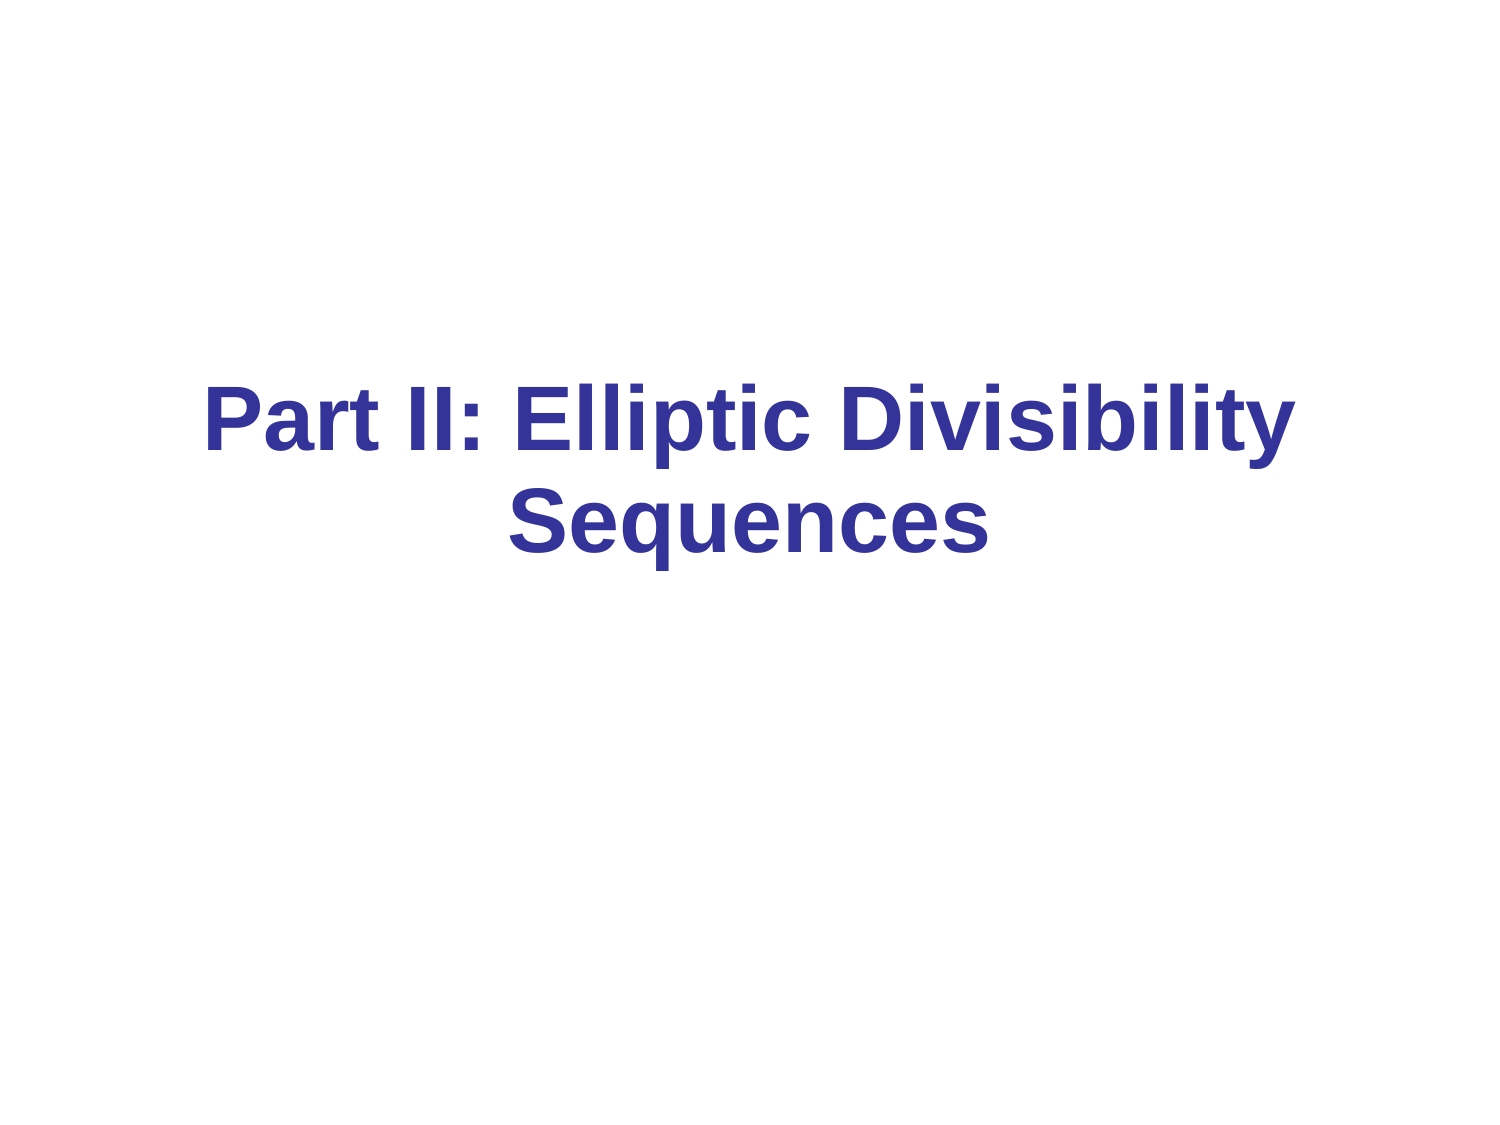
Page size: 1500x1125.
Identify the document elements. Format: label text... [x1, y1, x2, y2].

title Part II: Elliptic Divisibility Sequences [112, 349, 1388, 591]
